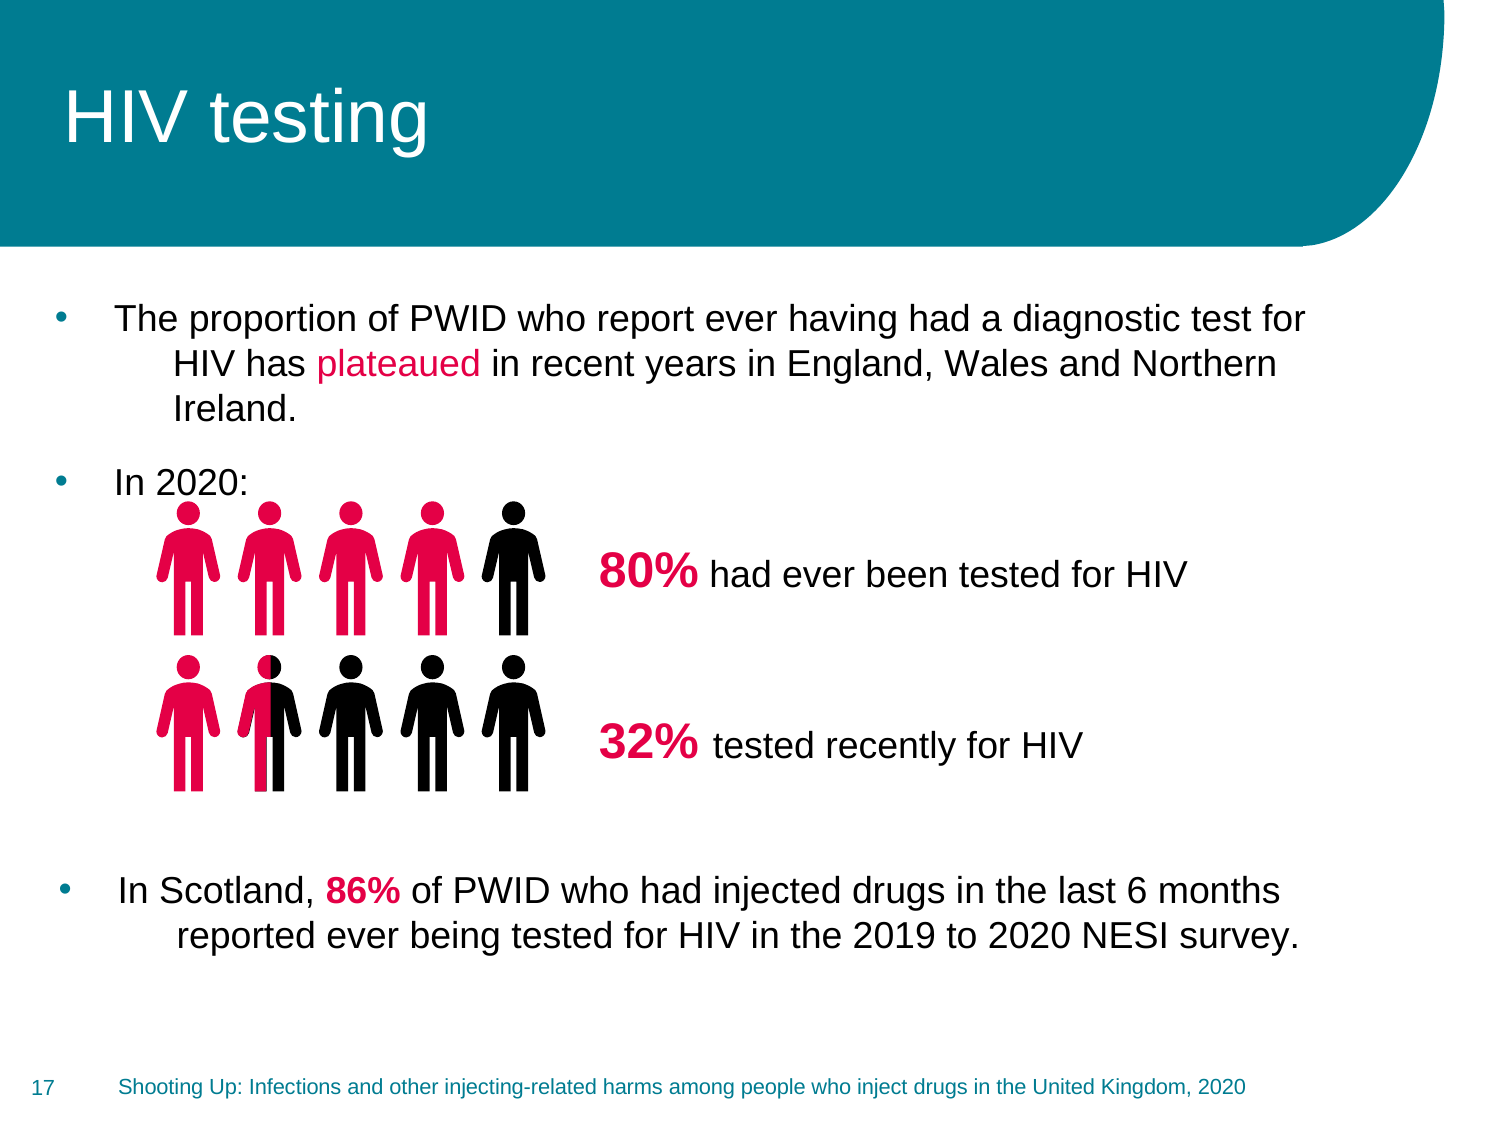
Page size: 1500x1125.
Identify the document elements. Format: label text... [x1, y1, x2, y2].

picture [117, 496, 584, 641]
text_box The proportion of PWID who report ever having had a diagnostic test for HIV has plateaued in recent years in England, Wales and Northern Ireland. In 2020: [43, 288, 1385, 509]
text_box HIV testing [53, 61, 1350, 163]
picture [117, 649, 584, 797]
text_box [16, 1056, 90, 1117]
text_box 80% had ever been tested for HIV [583, 530, 1210, 607]
text_box 32% tested recently for HIV [584, 700, 1104, 777]
text_box In Scotland, 86% of PWID who had injected drugs in the last 6 months reported ever being tested for HIV in the 2019 to 2020 NESI survey. [43, 858, 1385, 963]
text_box Shooting Up: Infections and other injecting-related harms among people who inject drugs in the United Kingdom, 2020 [103, 1056, 1335, 1116]
